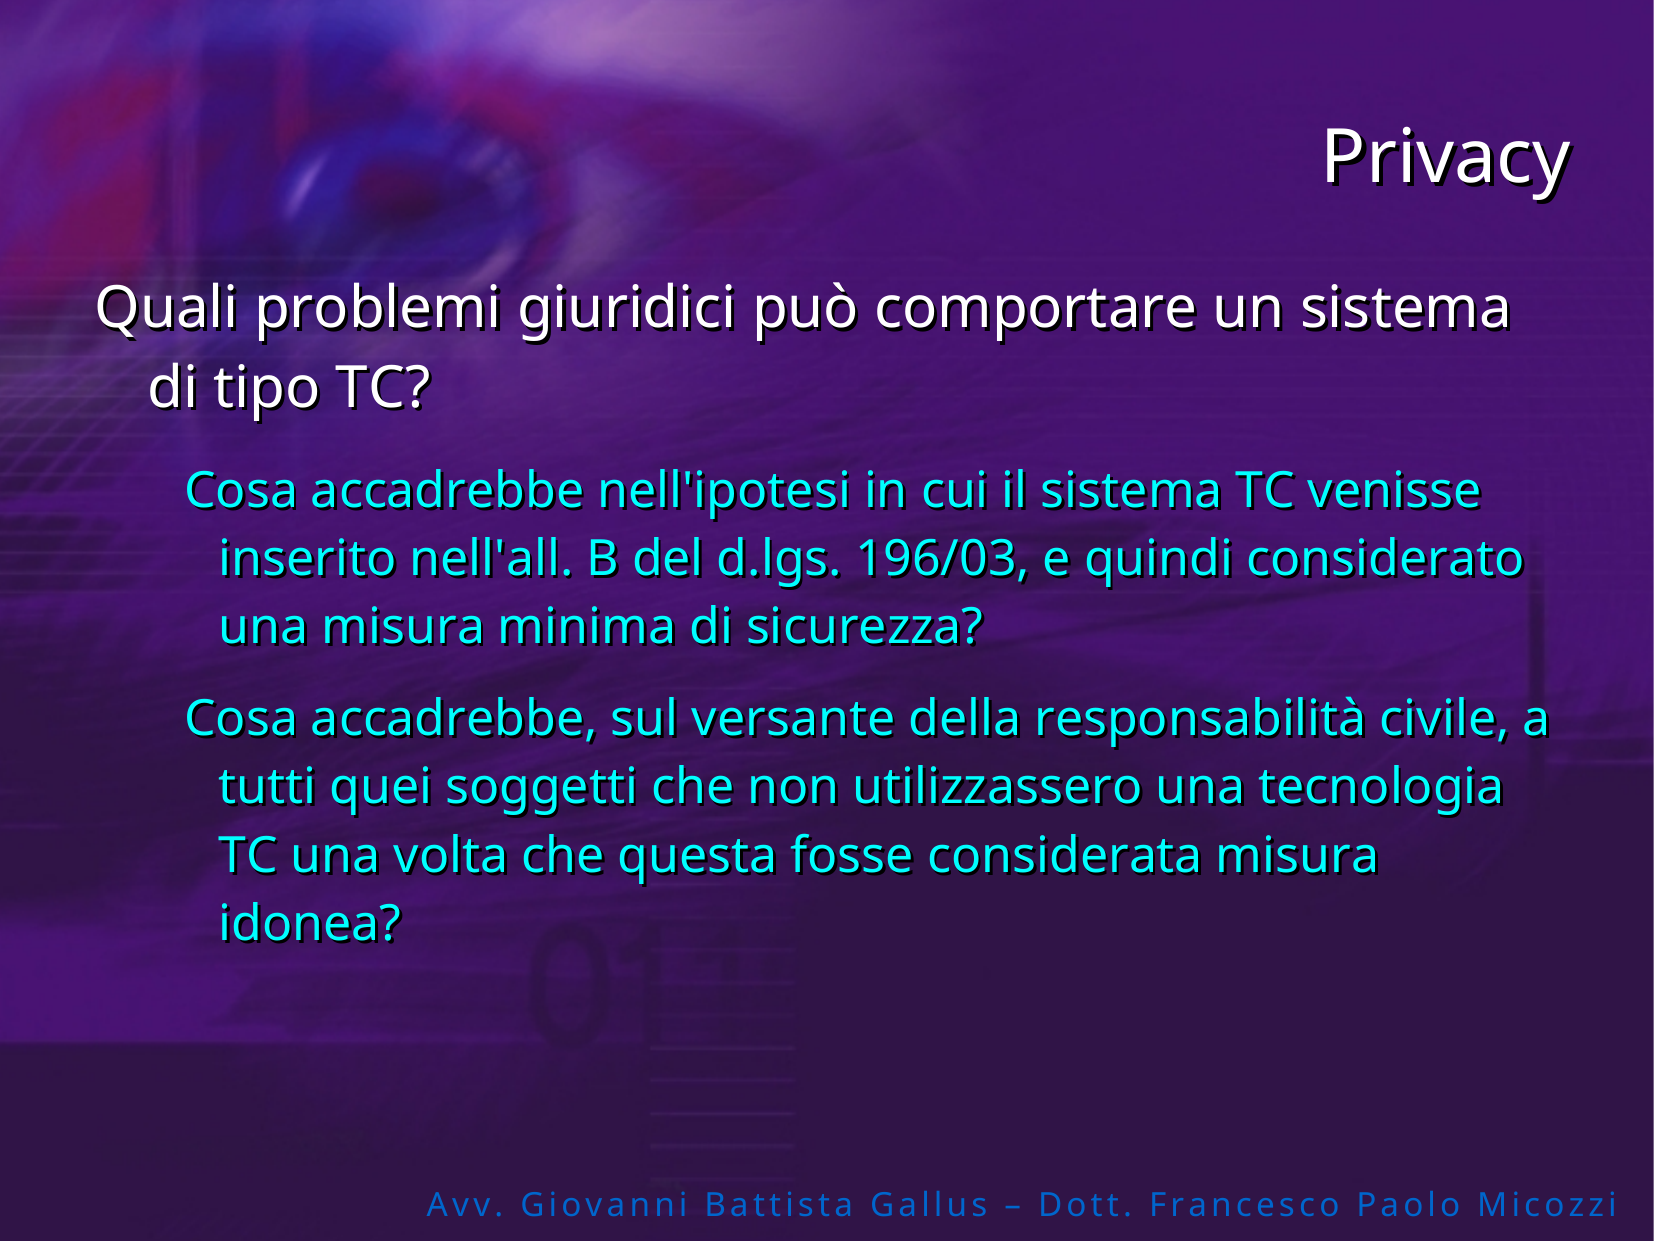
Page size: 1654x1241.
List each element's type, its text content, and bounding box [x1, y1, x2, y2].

picture [0, 0, 1654, 1241]
list Quali problemi giuridici può comportare un sistema di tipo TC? Cosa accadrebbe nell'ipotesi in cui il sistema TC venisse inserito nell'all. B del d.lgs. 196/03, e quindi considerato una misura minima di sicurezza? Cosa accadrebbe, sul versante della responsabilità civile, a tutti quei soggetti che non utilizzassero una tecnologia TC una volta che questa fosse considerata misura idonea? [76, 265, 1565, 1085]
title Privacy [82, 49, 1571, 257]
